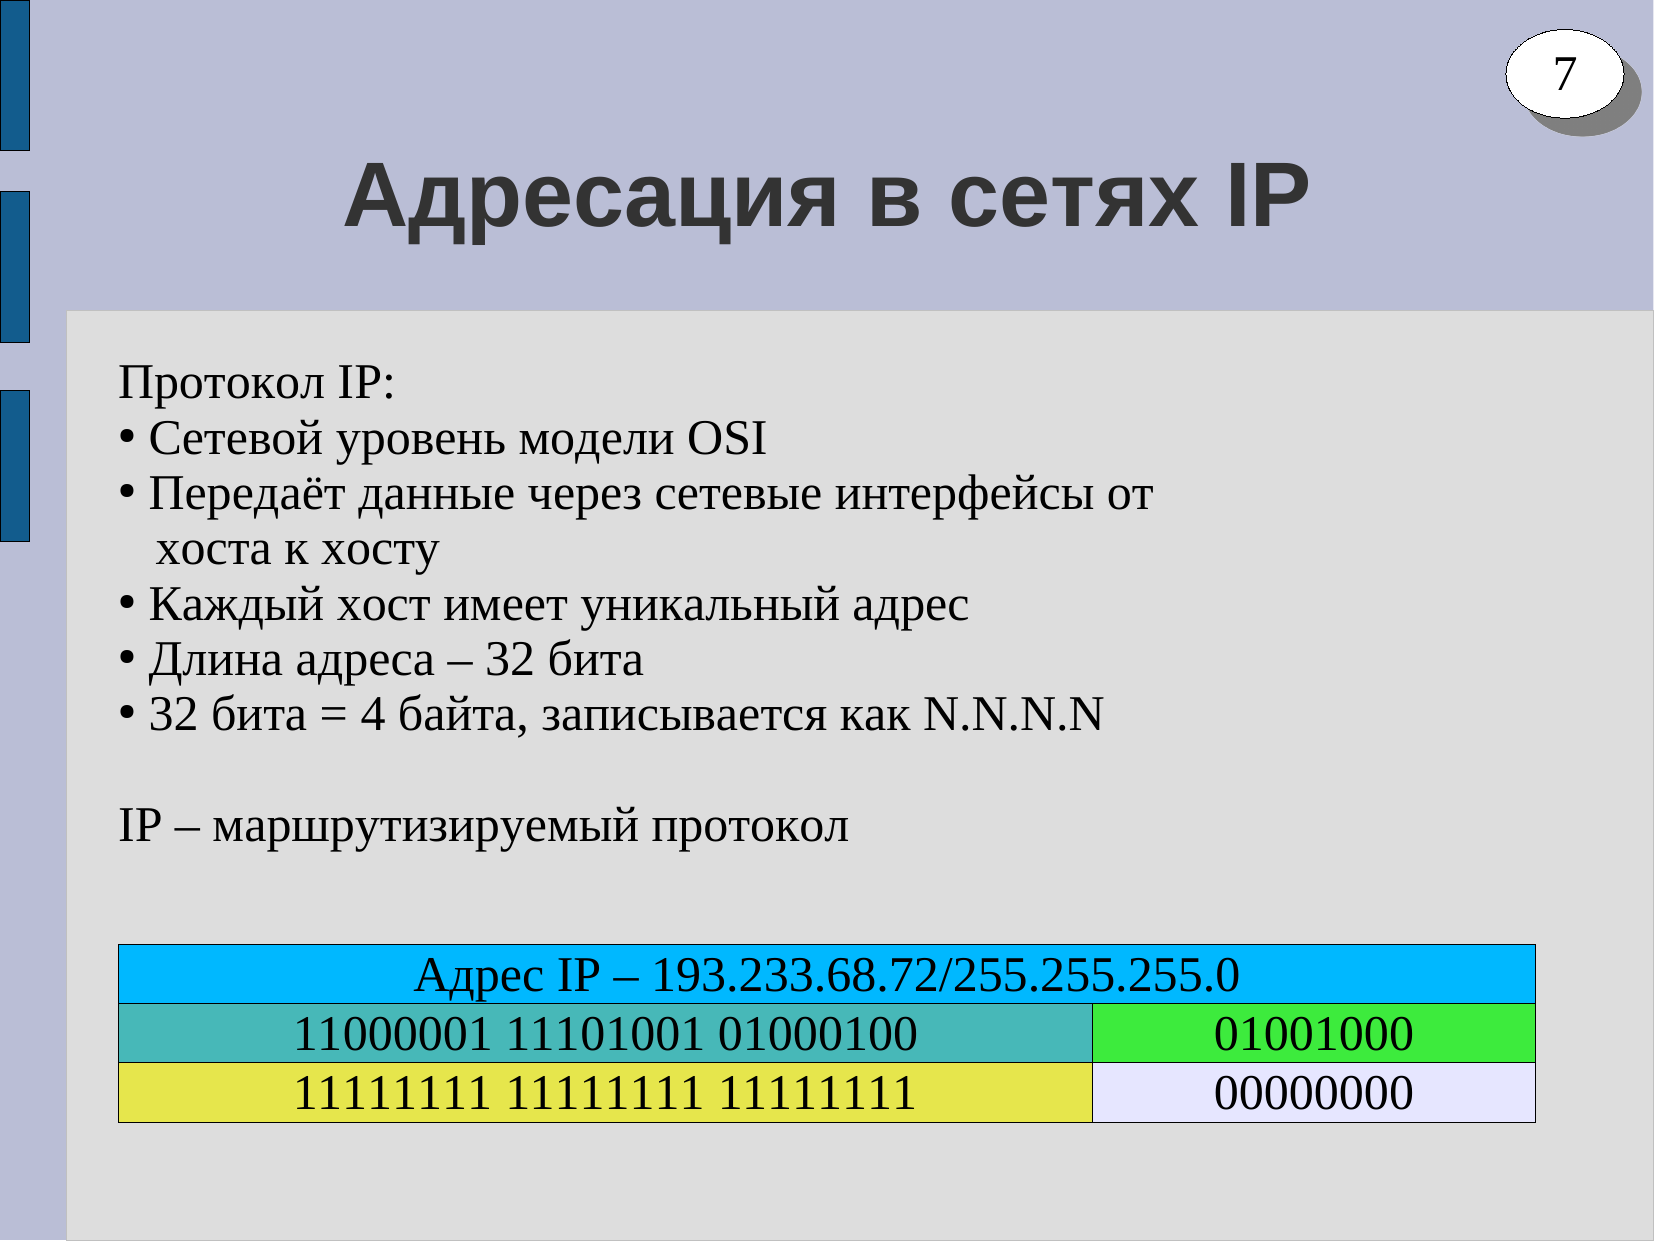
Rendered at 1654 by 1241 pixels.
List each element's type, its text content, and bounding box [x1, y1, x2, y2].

text_box 7 [1505, 29, 1625, 119]
text_box Адрес IP – 193.233.68.72/255.255.255.0 [118, 944, 1536, 1003]
text_box 11000001 11101001 01000100 [118, 1003, 1092, 1062]
title Адресация в сетях IP [121, 91, 1534, 299]
text_box 01001000 [1092, 1003, 1536, 1062]
text_box 00000000 [1092, 1062, 1536, 1123]
text_box 11111111 11111111 11111111 [118, 1062, 1092, 1123]
text_box Протокол IP: Сетевой уровень модели OSI Передаёт данные через сетевые интерфейсы от хоста к хосту Каждый хост имеет уникальный адрес Длина адреса – 32 бита 32 бита = 4 байта, записывается как N.N.N.N IP – маршрутизируемый протокол [118, 354, 1167, 908]
